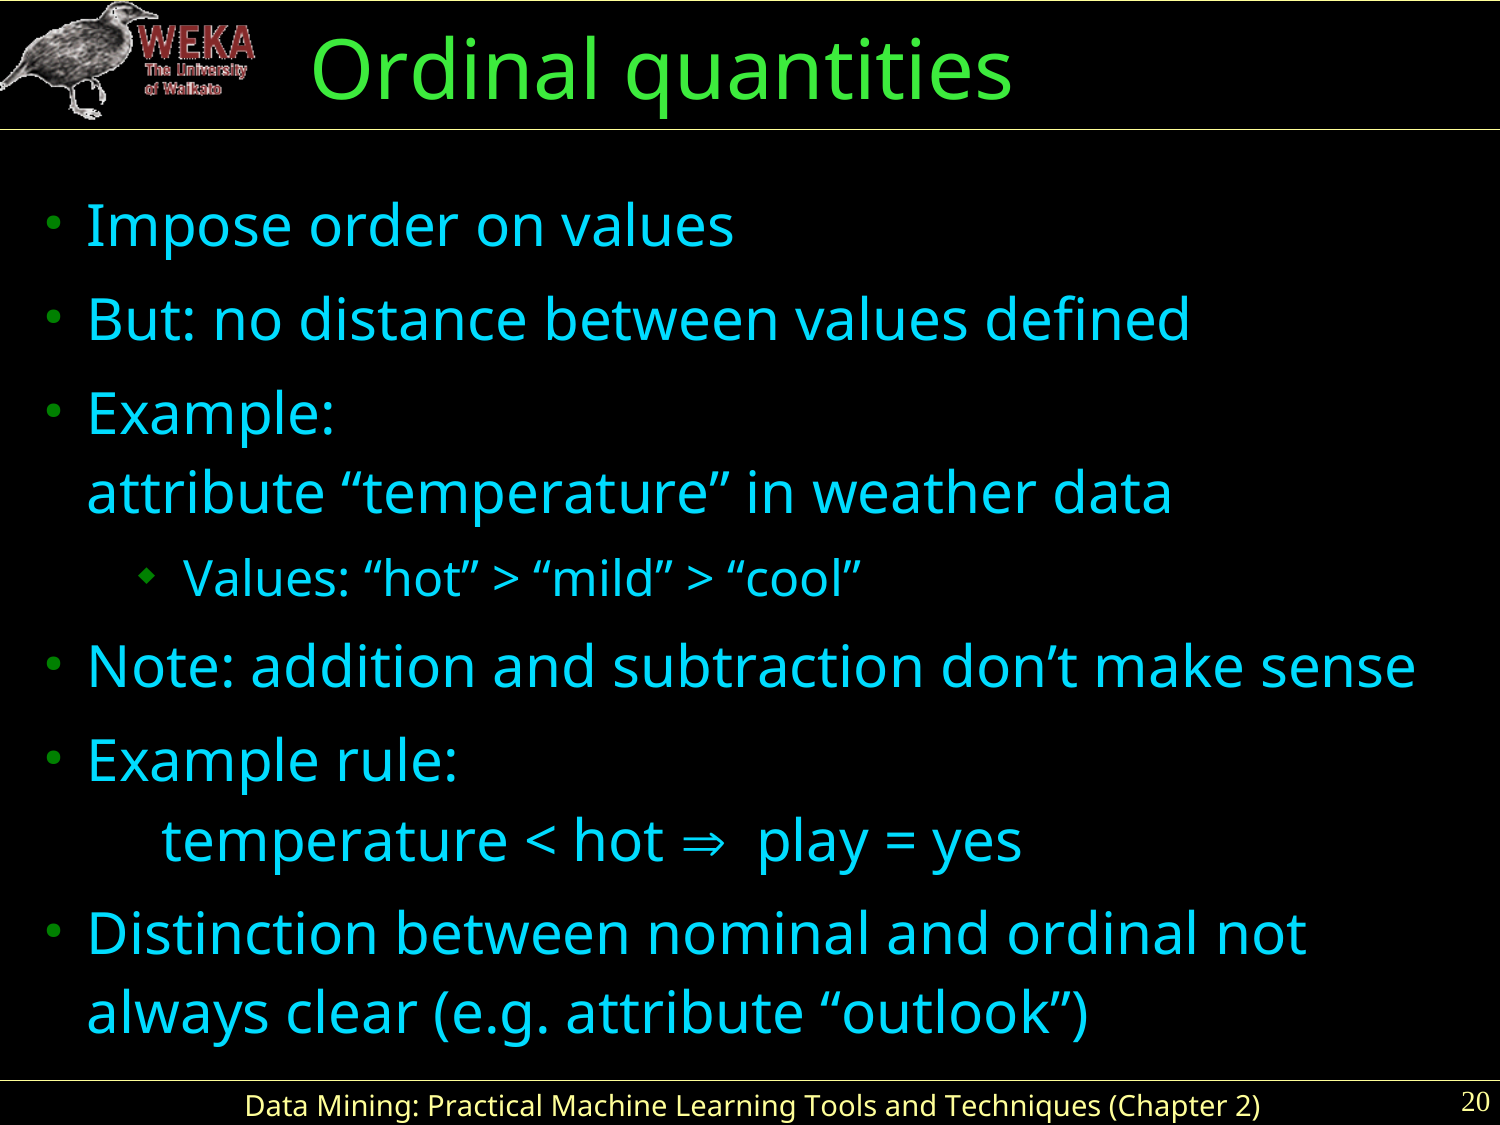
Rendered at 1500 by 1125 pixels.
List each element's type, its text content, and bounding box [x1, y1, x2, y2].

text_box Impose order on values But: no distance between values defined Example: attribute “temperature” in weather data Values: “hot” > “mild” > “cool” Note: addition and subtraction don’t make sense Example rule: temperature < hot Þ play = yes Distinction between nominal and ordinal not always clear (e.g. attribute “outlook”) [29, 177, 1447, 929]
picture [0, 1, 266, 129]
title Ordinal quantities [295, 0, 1500, 148]
